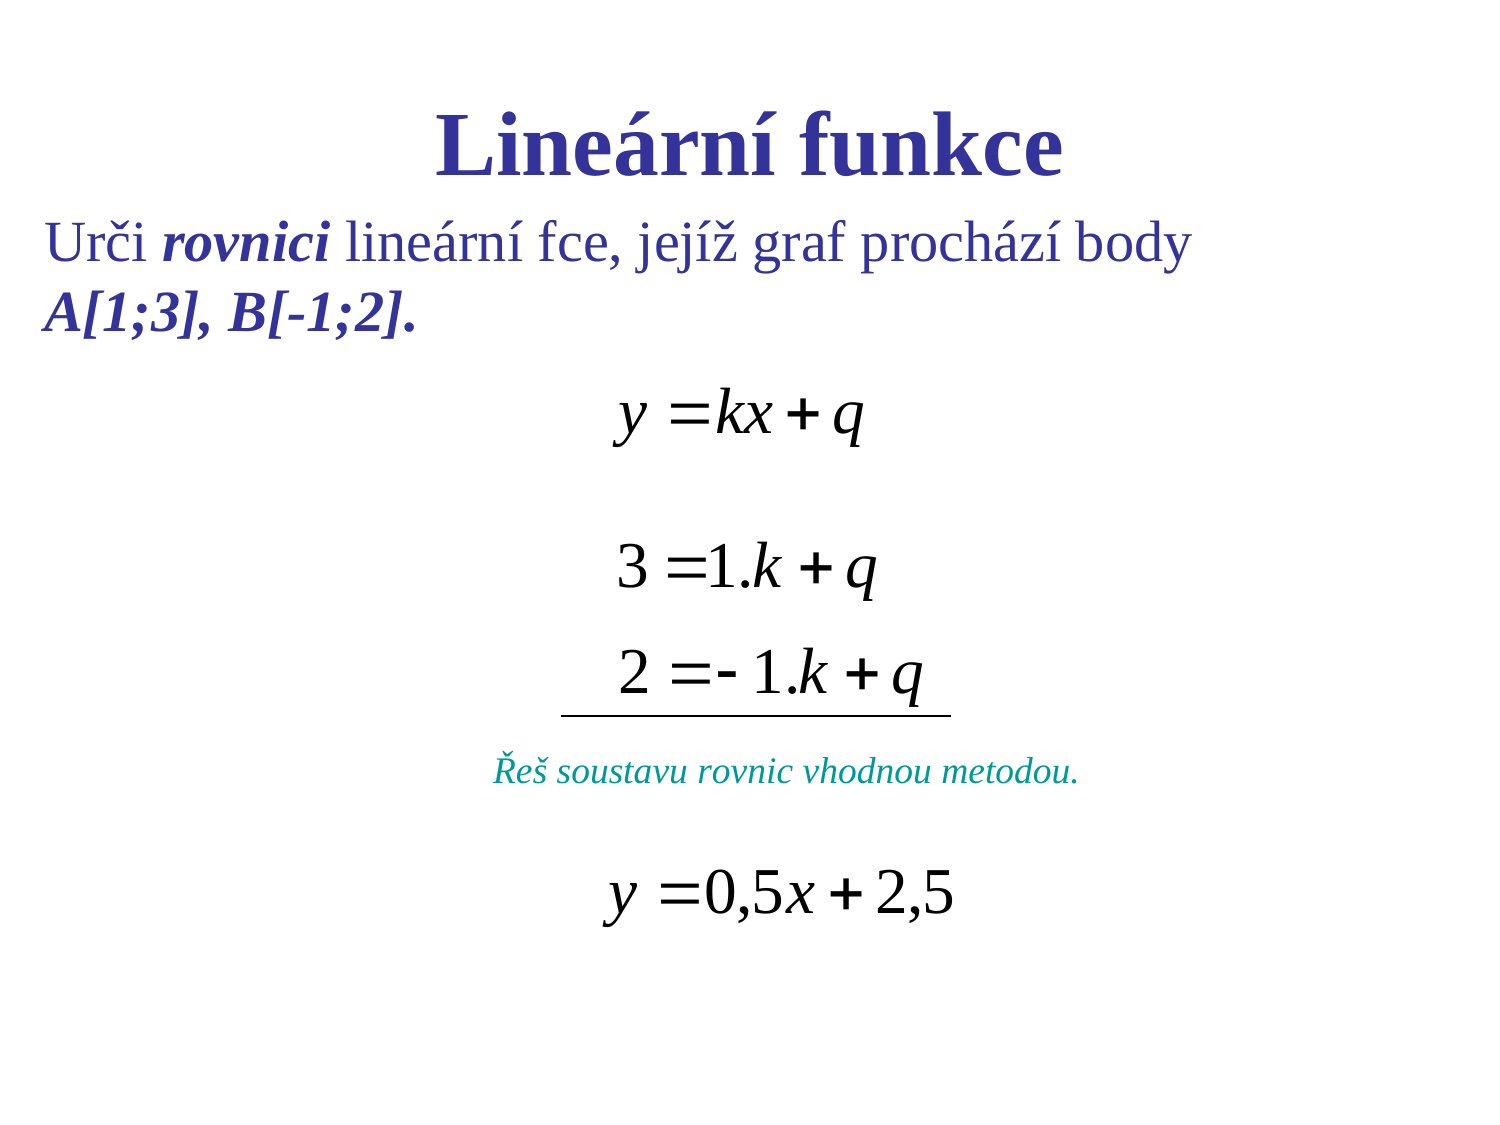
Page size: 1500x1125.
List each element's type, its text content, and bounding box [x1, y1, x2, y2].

text_box Urči rovnici lineární fce, jejíž graf prochází body A[1;3], B[-1;2]. [29, 219, 1500, 327]
chart [608, 633, 935, 715]
text_box Řeš soustavu rovnic vhodnou metodou. [478, 738, 1164, 799]
chart [602, 373, 880, 461]
text_box Lineární funkce [75, 45, 1426, 233]
chart [608, 717, 935, 721]
chart [608, 527, 892, 615]
chart [592, 853, 963, 941]
